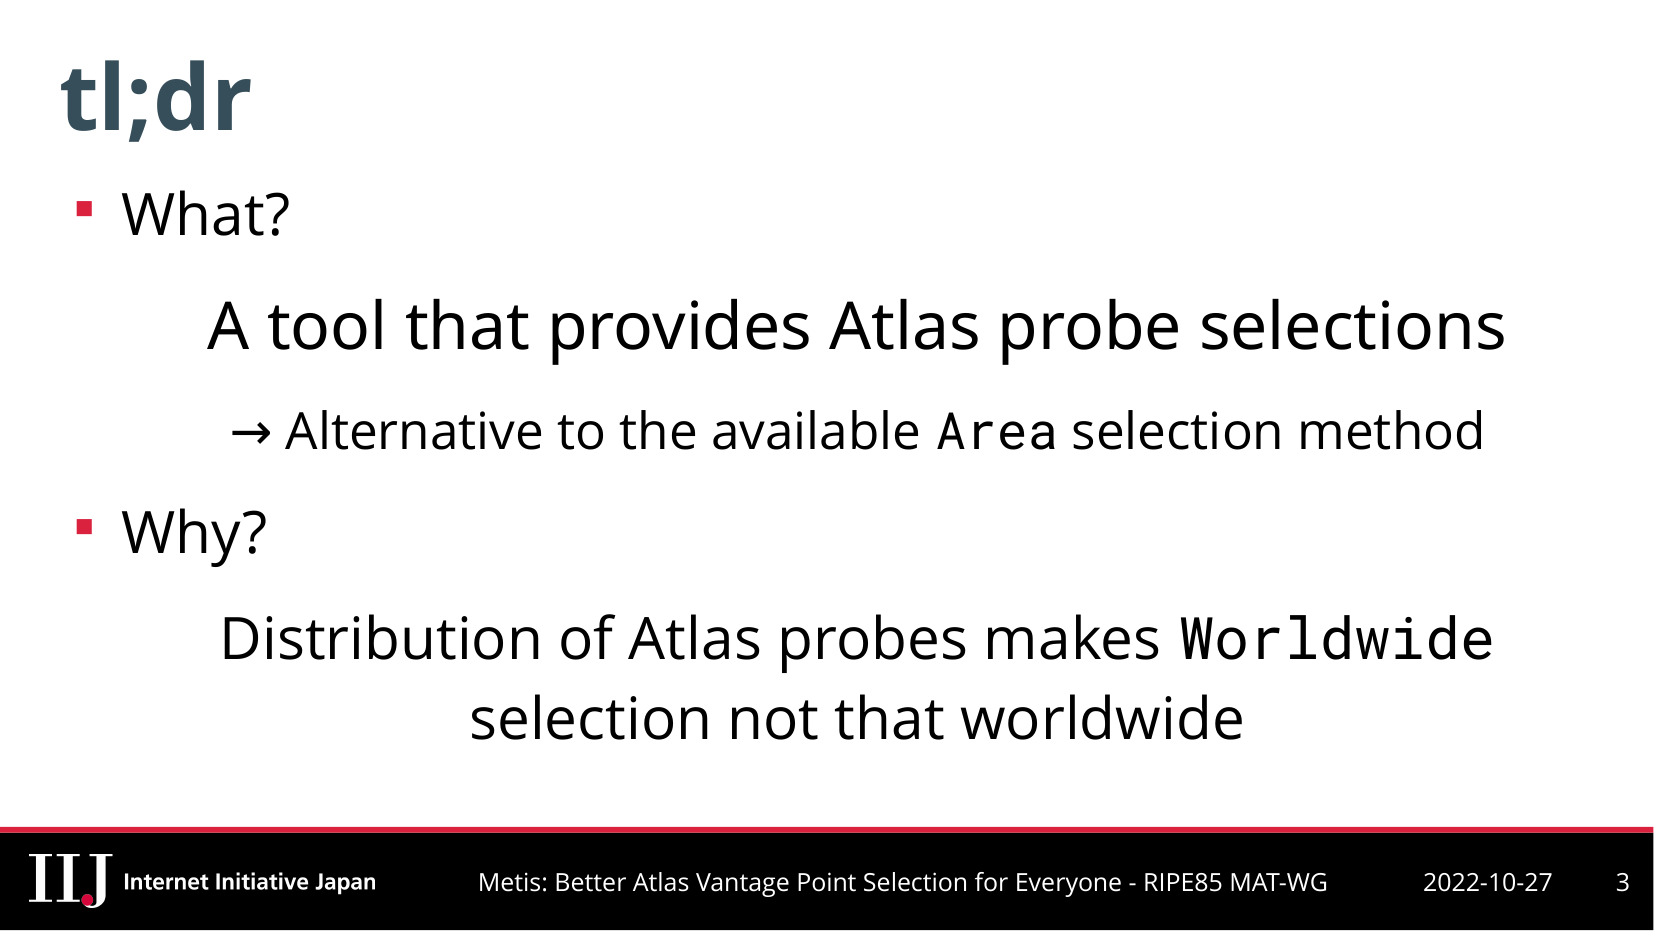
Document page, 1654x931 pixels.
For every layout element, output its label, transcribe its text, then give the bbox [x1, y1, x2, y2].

title tl;dr [59, 17, 1548, 172]
list What? A tool that provides Atlas probe selections → Alternative to the available Area selection method Why? Distribution of Atlas probes makes Worldwide selection not that worldwide [59, 172, 1595, 768]
picture [29, 854, 375, 908]
